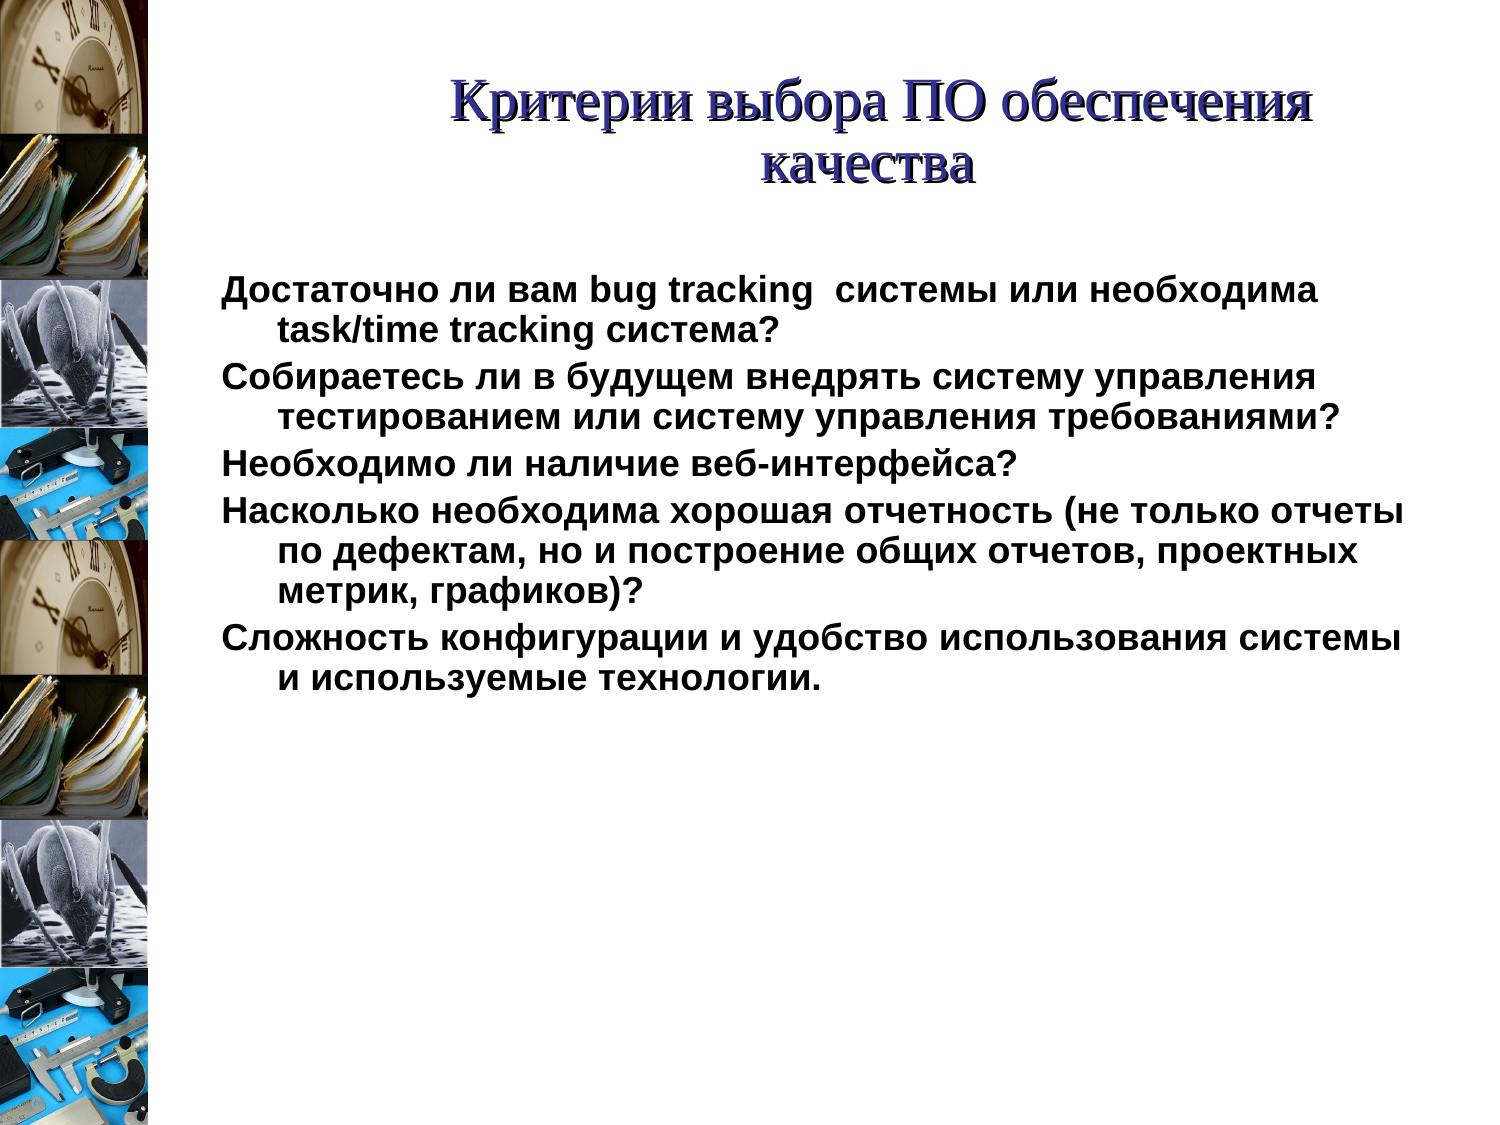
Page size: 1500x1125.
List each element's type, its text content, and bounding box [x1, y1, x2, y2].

title Критерии выбора ПО обеспечения качества [336, 49, 1426, 213]
picture [0, 0, 148, 1125]
list Достаточно ли вам bug tracking системы или необходима task/time tracking система? Собираетесь ли в будущем внедрять систему управления тестированием или систему управления требованиями? Необходимо ли наличие веб-интерфейса? Насколько необходима хорошая отчетность (не только отчеты по дефектам, но и построение общих отчетов, проектных метрик, графиков)? Сложность конфигурации и удобство использования системы и используемые технологии. [206, 262, 1426, 1063]
